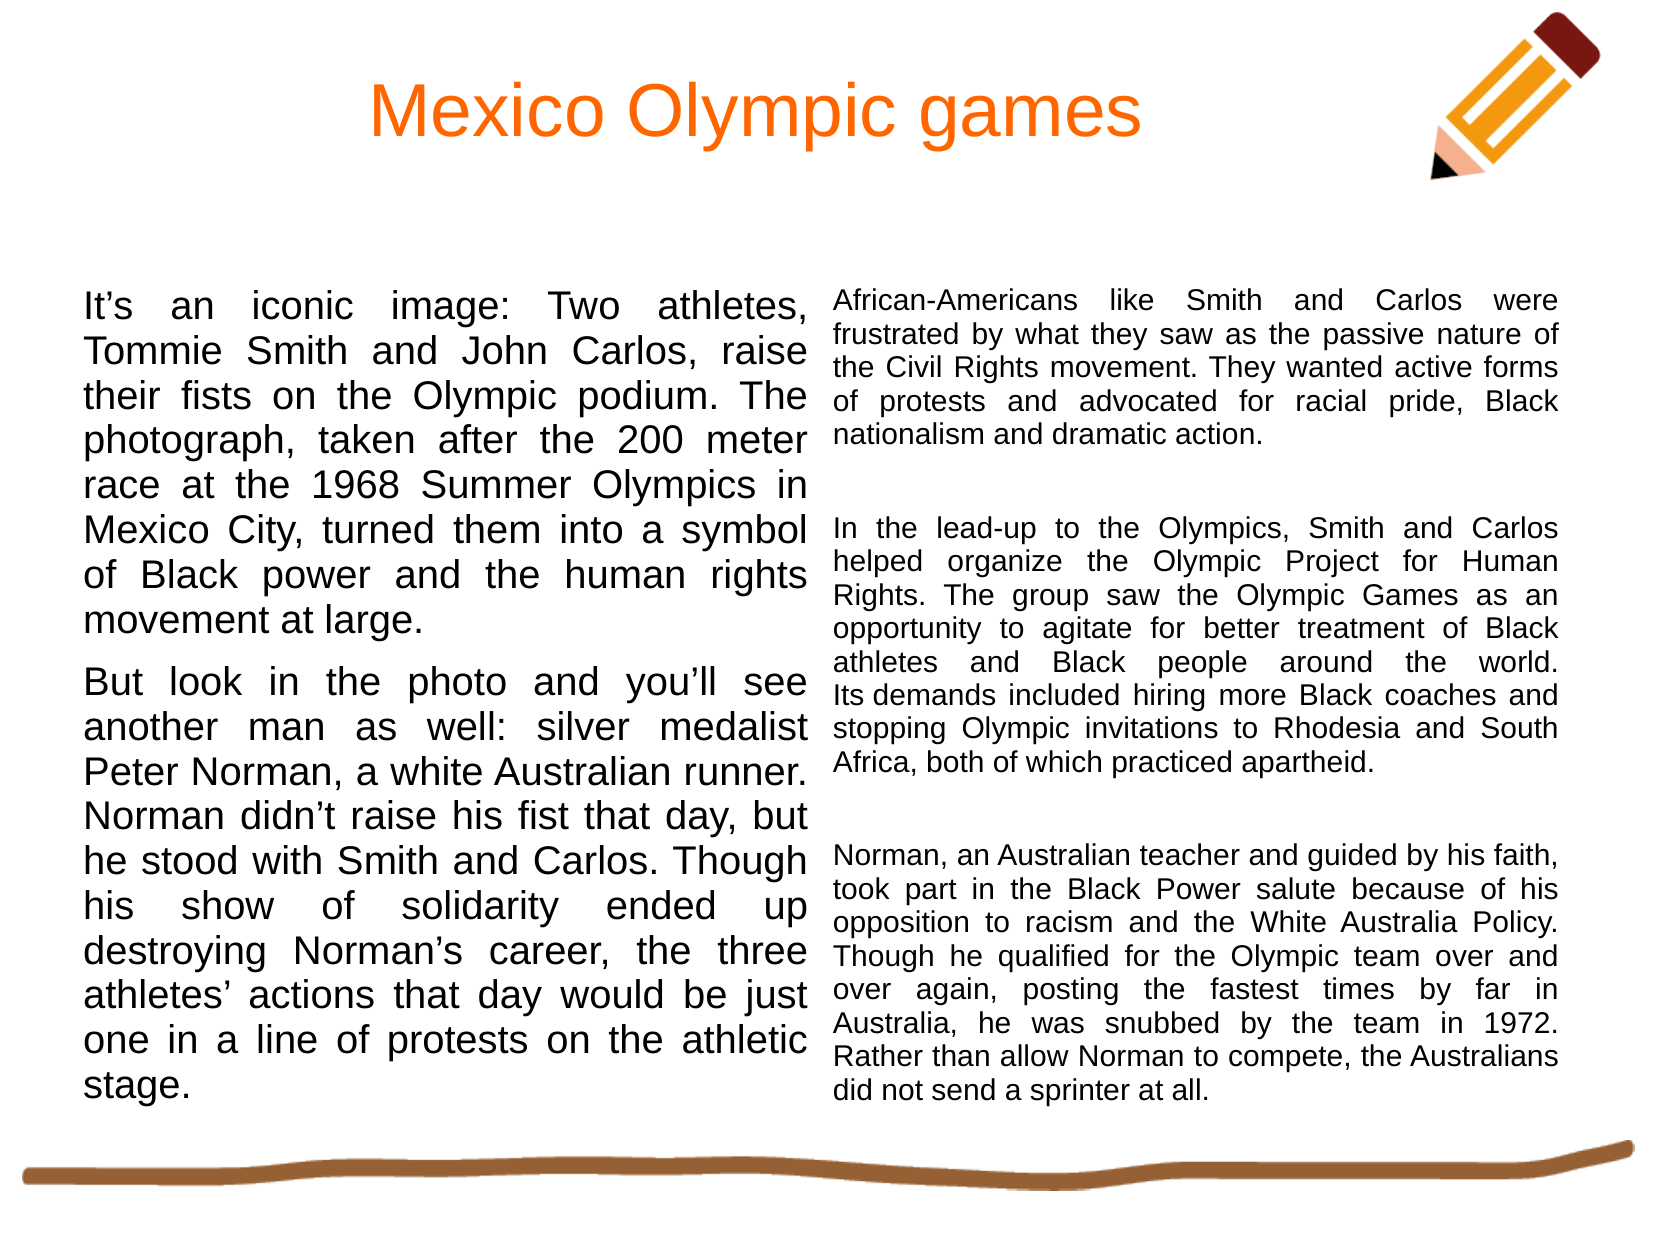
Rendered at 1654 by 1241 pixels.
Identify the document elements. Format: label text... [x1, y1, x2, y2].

list African-Americans like Smith and Carlos were frustrated by what they saw as the passive nature of the Civil Rights movement. They wanted active forms of protests and advocated for racial pride, Black nationalism and dramatic action. In the lead-up to the Olympics, Smith and Carlos helped organize the Olympic Project for Human Rights. The group saw the Olympic Games as an opportunity to agitate for better treatment of Black athletes and Black people around the world. Its demands included hiring more Black coaches and stopping Olympic invitations to Rhodesia and South Africa, both of which practiced apartheid. Norman, an Australian teacher and guided by his faith, took part in the Black Power salute because of his opposition to racism and the White Australia Policy. Though he qualified for the Olympic team over and over again, posting the fastest times by far in Australia, he was snubbed by the team in 1972. Rather than allow Norman to compete, the Australians did not send a sprinter at all. [832, 283, 1560, 1115]
picture [22, 1140, 1635, 1191]
picture [1430, 12, 1601, 181]
title Mexico Olympic games [82, 49, 1430, 172]
list It’s an iconic image: Two athletes, Tommie Smith and John Carlos, raise their fists on the Olympic podium. The photograph, taken after the 200 meter race at the 1968 Summer Olympics in Mexico City, turned them into a symbol of Black power and the human rights movement at large. But look in the photo and you’ll see another man as well: silver medalist Peter Norman, a white Australian runner. Norman didn’t raise his fist that day, but he stood with Smith and Carlos. Though his show of solidarity ended up destroying Norman’s career, the three athletes’ actions that day would be just one in a line of protests on the athletic stage. [83, 283, 810, 1115]
